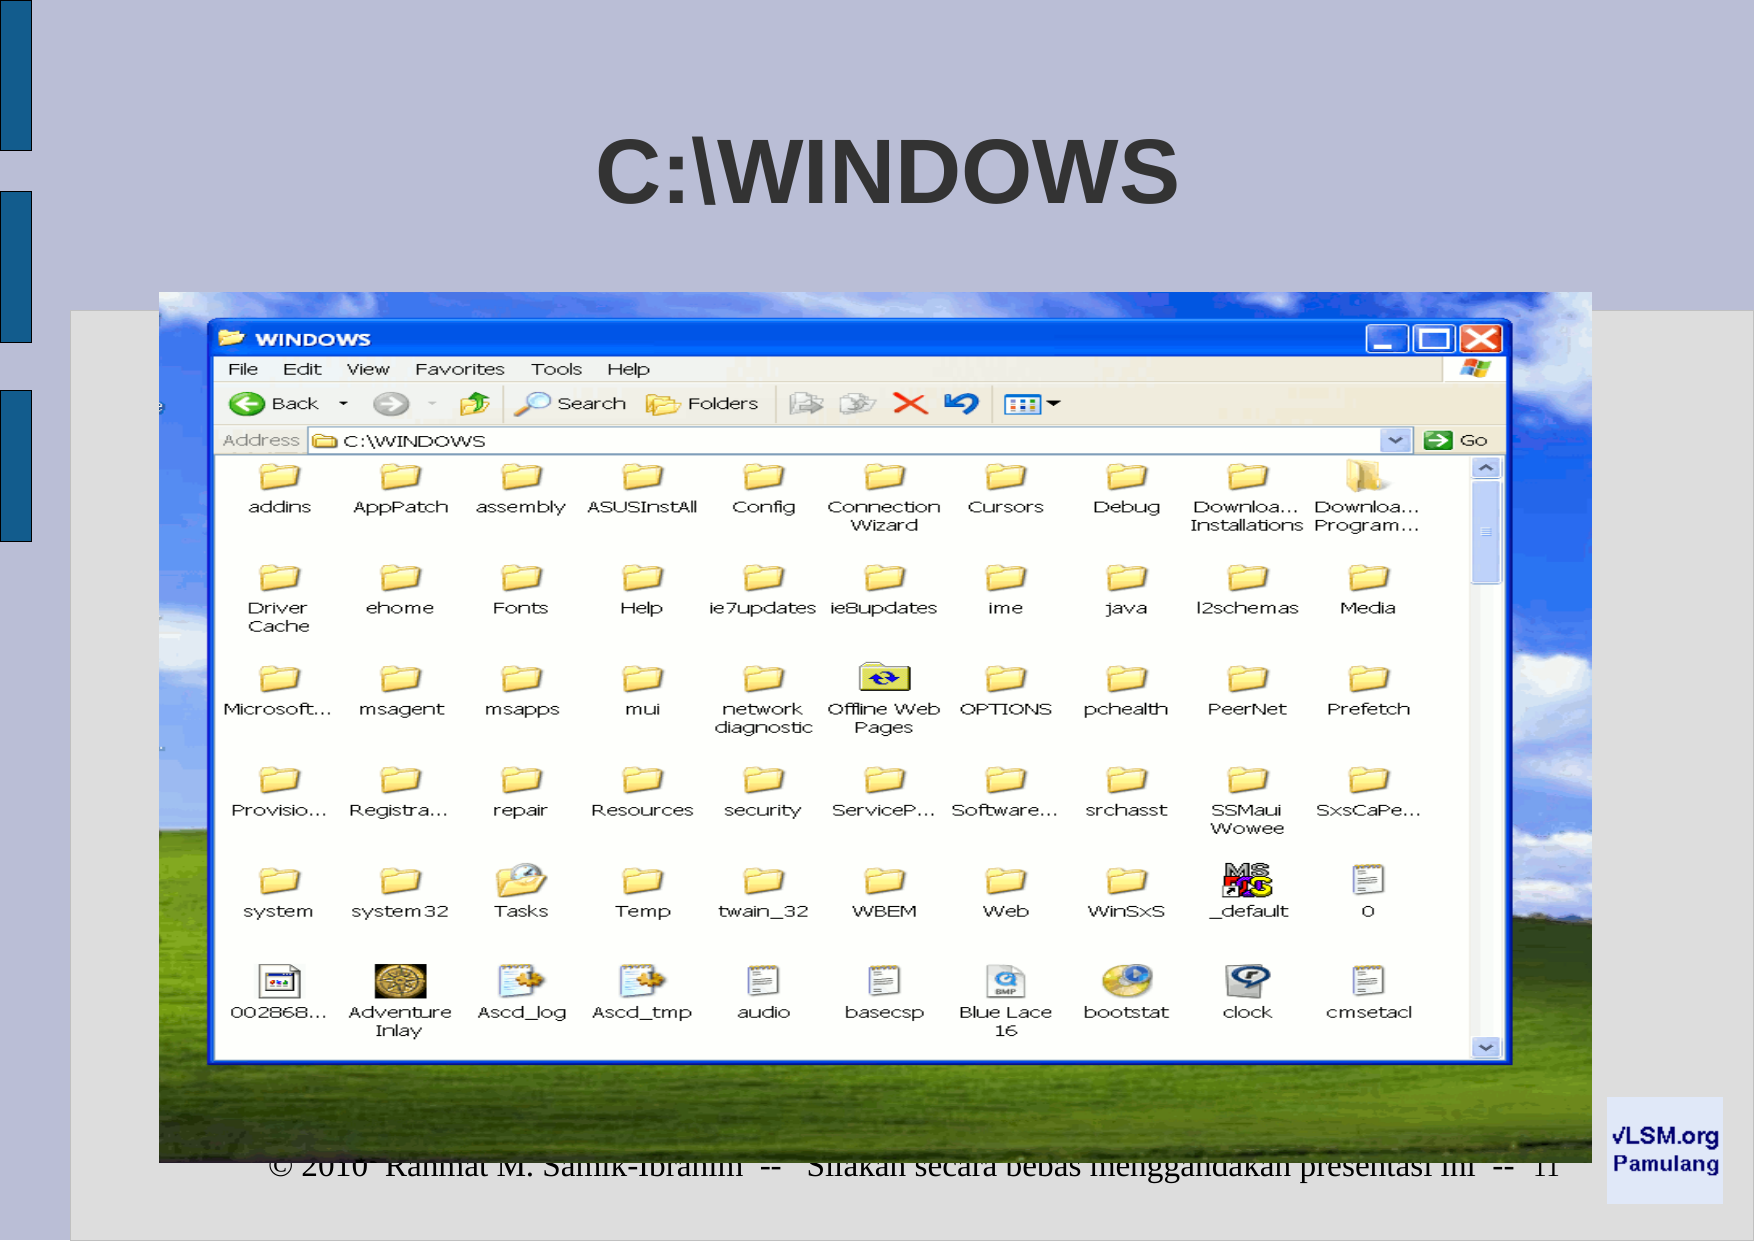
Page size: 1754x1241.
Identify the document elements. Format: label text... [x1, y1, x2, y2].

title C:\WINDOWS [77, 99, 1700, 244]
picture [159, 292, 1592, 1163]
picture [1607, 1097, 1723, 1204]
